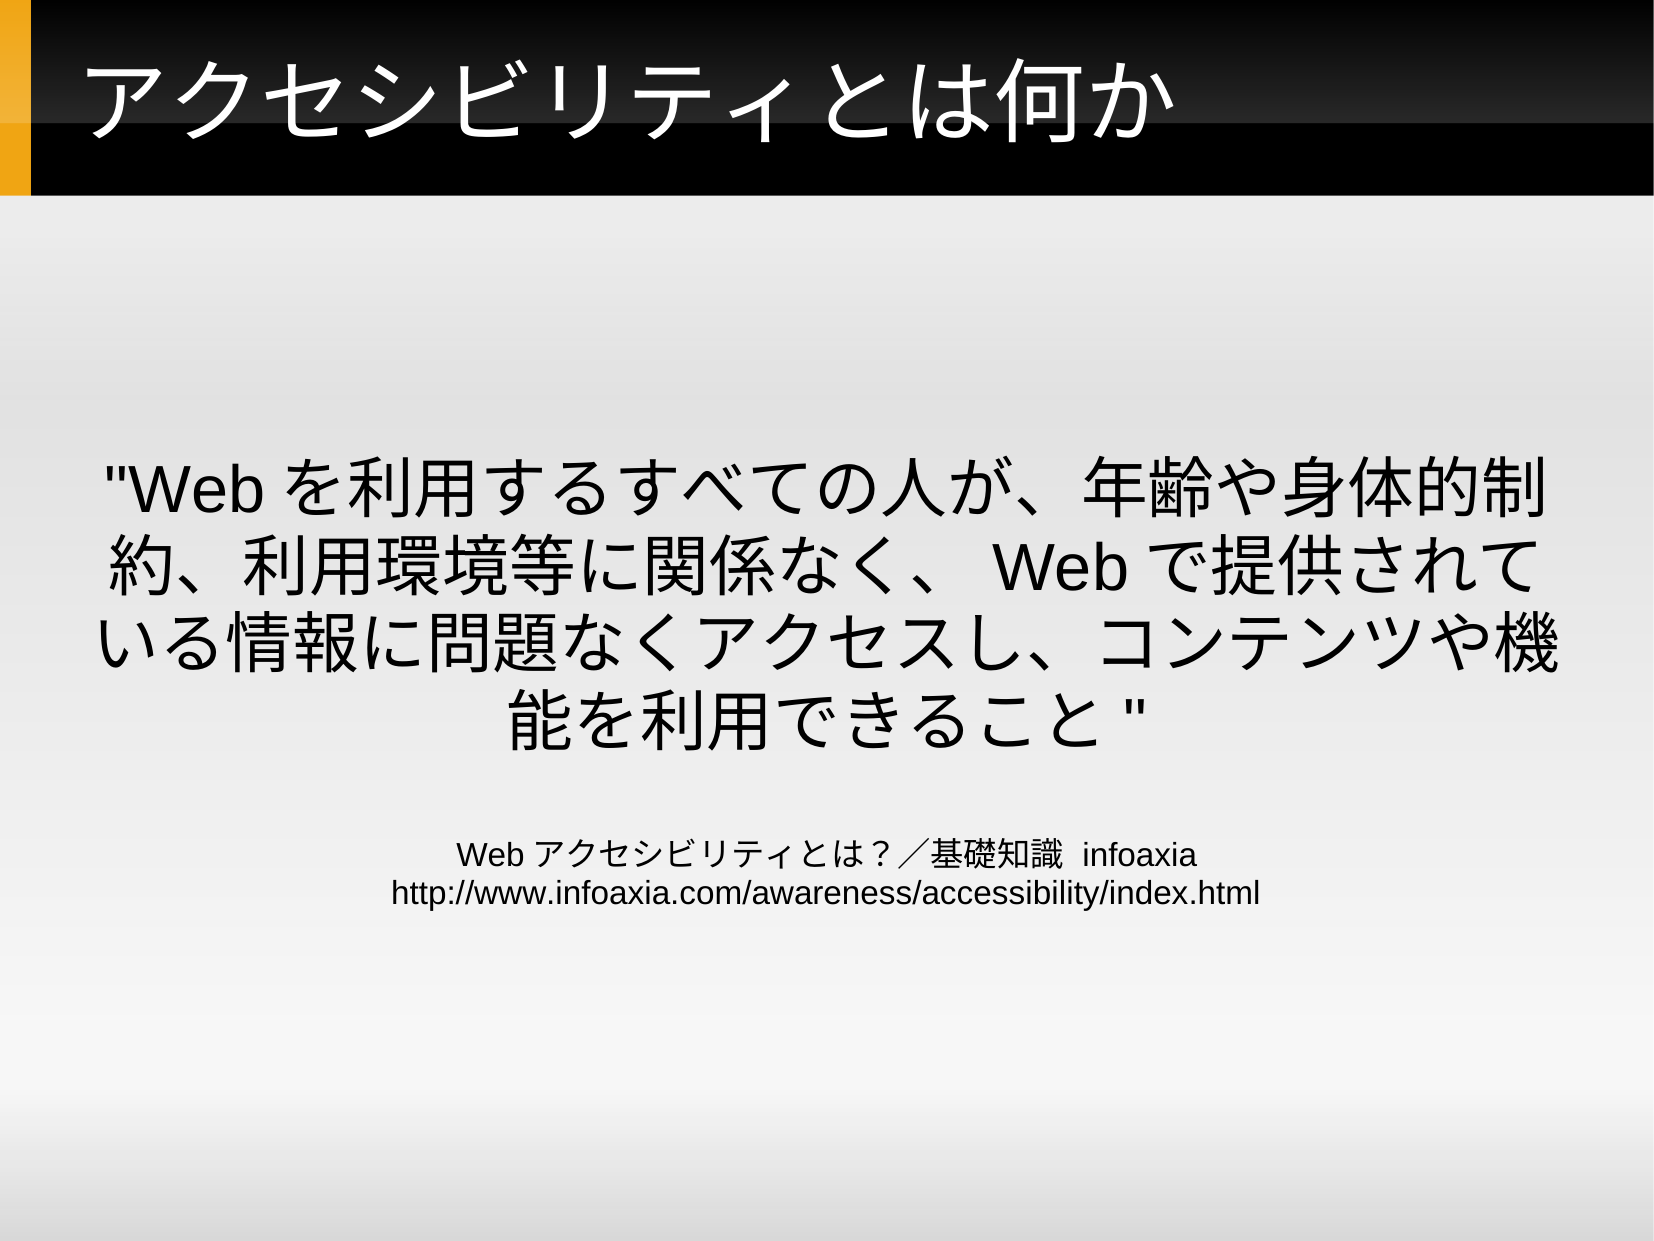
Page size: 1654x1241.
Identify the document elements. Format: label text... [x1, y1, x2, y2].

title アクセシビリティとは何か [76, 0, 1565, 208]
subtitle "Webを利用するすべての人が、年齢や身体的制約、利用環境等に関係なく、Webで提供されている情報に問題なくアクセスし、コンテンツや機能を利用できること" Webアクセシビリティとは？／基礎知識 infoaxia http://www.infoaxia.com/awareness/accessibility/index.html [82, 290, 1571, 1109]
picture [0, 0, 1654, 1241]
